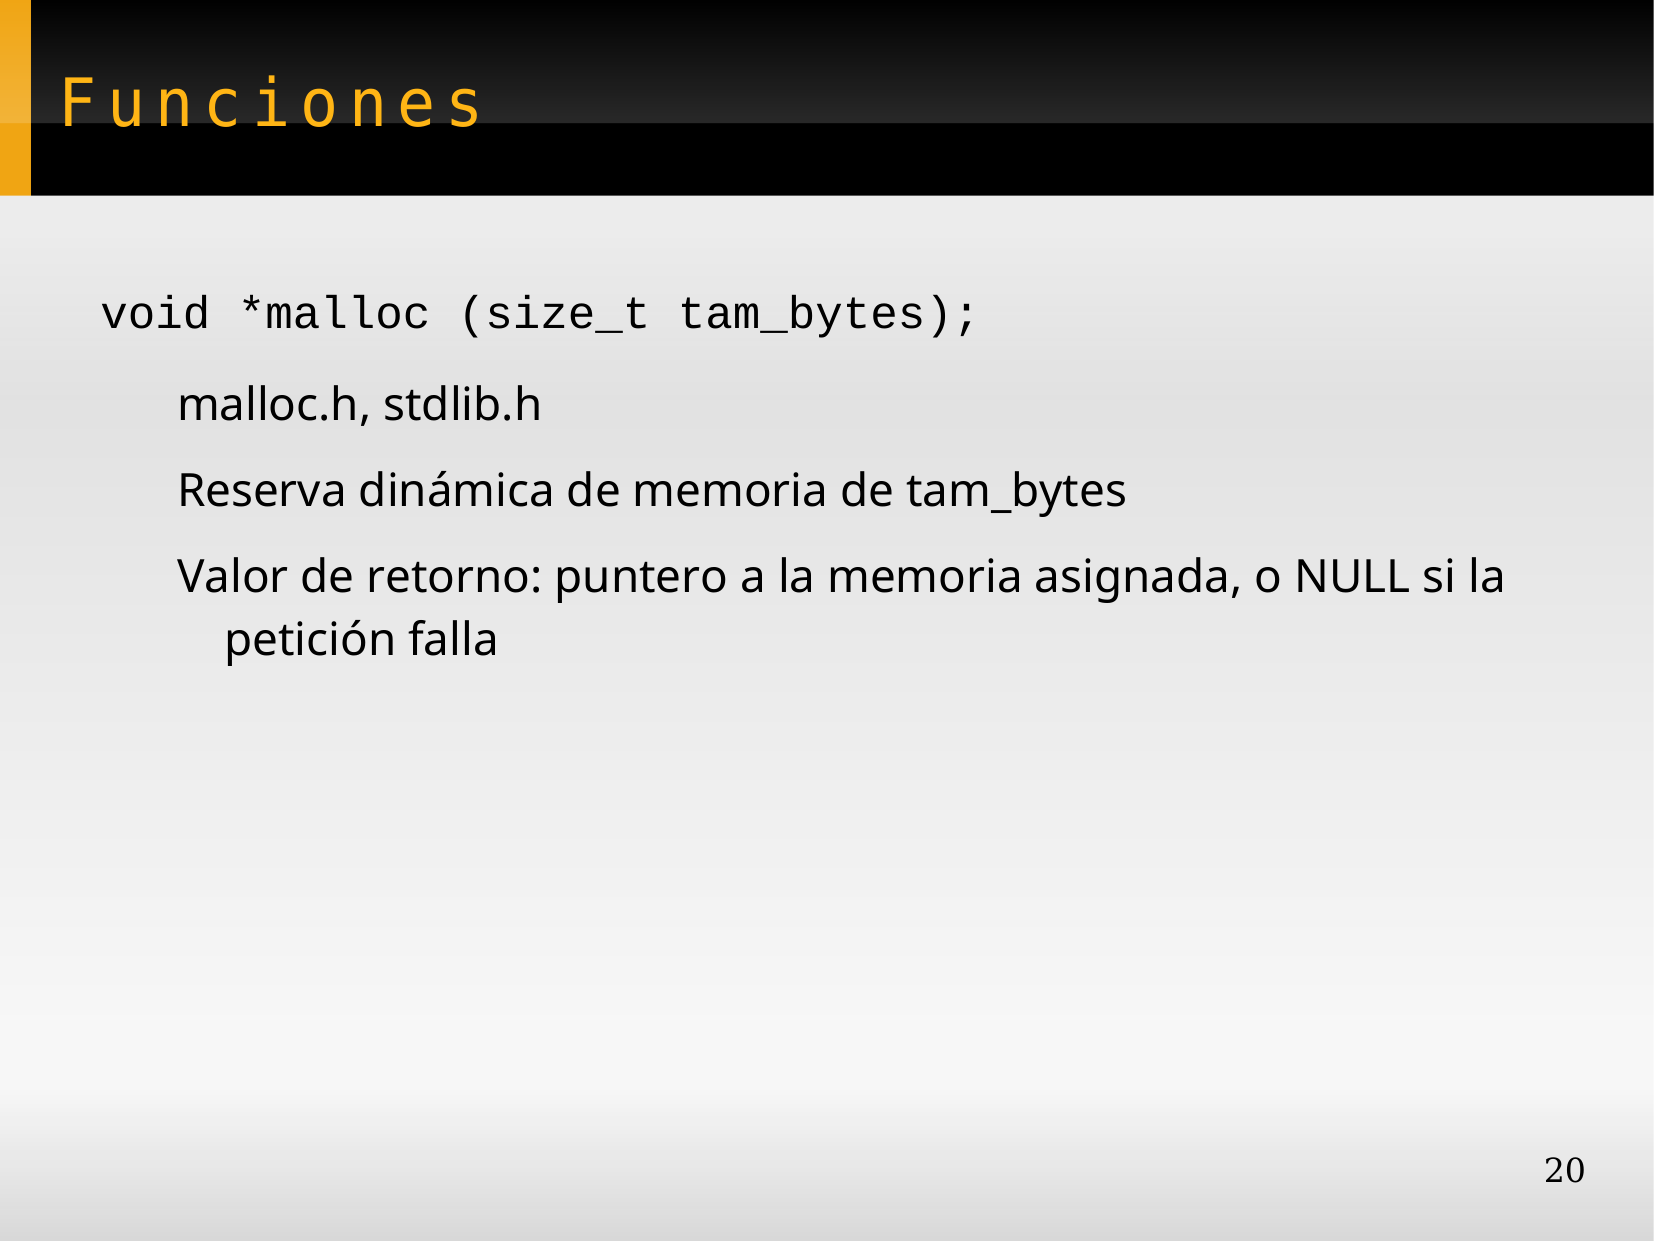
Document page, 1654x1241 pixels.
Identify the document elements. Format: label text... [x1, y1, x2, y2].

list void *malloc (size_t tam_bytes); malloc.h, stdlib.h Reserva dinámica de memoria de tam_bytes Valor de retorno: puntero a la memoria asignada, o NULL si la petición falla [82, 290, 1571, 640]
title Funciones [59, 29, 1506, 178]
picture [0, 0, 1654, 1241]
